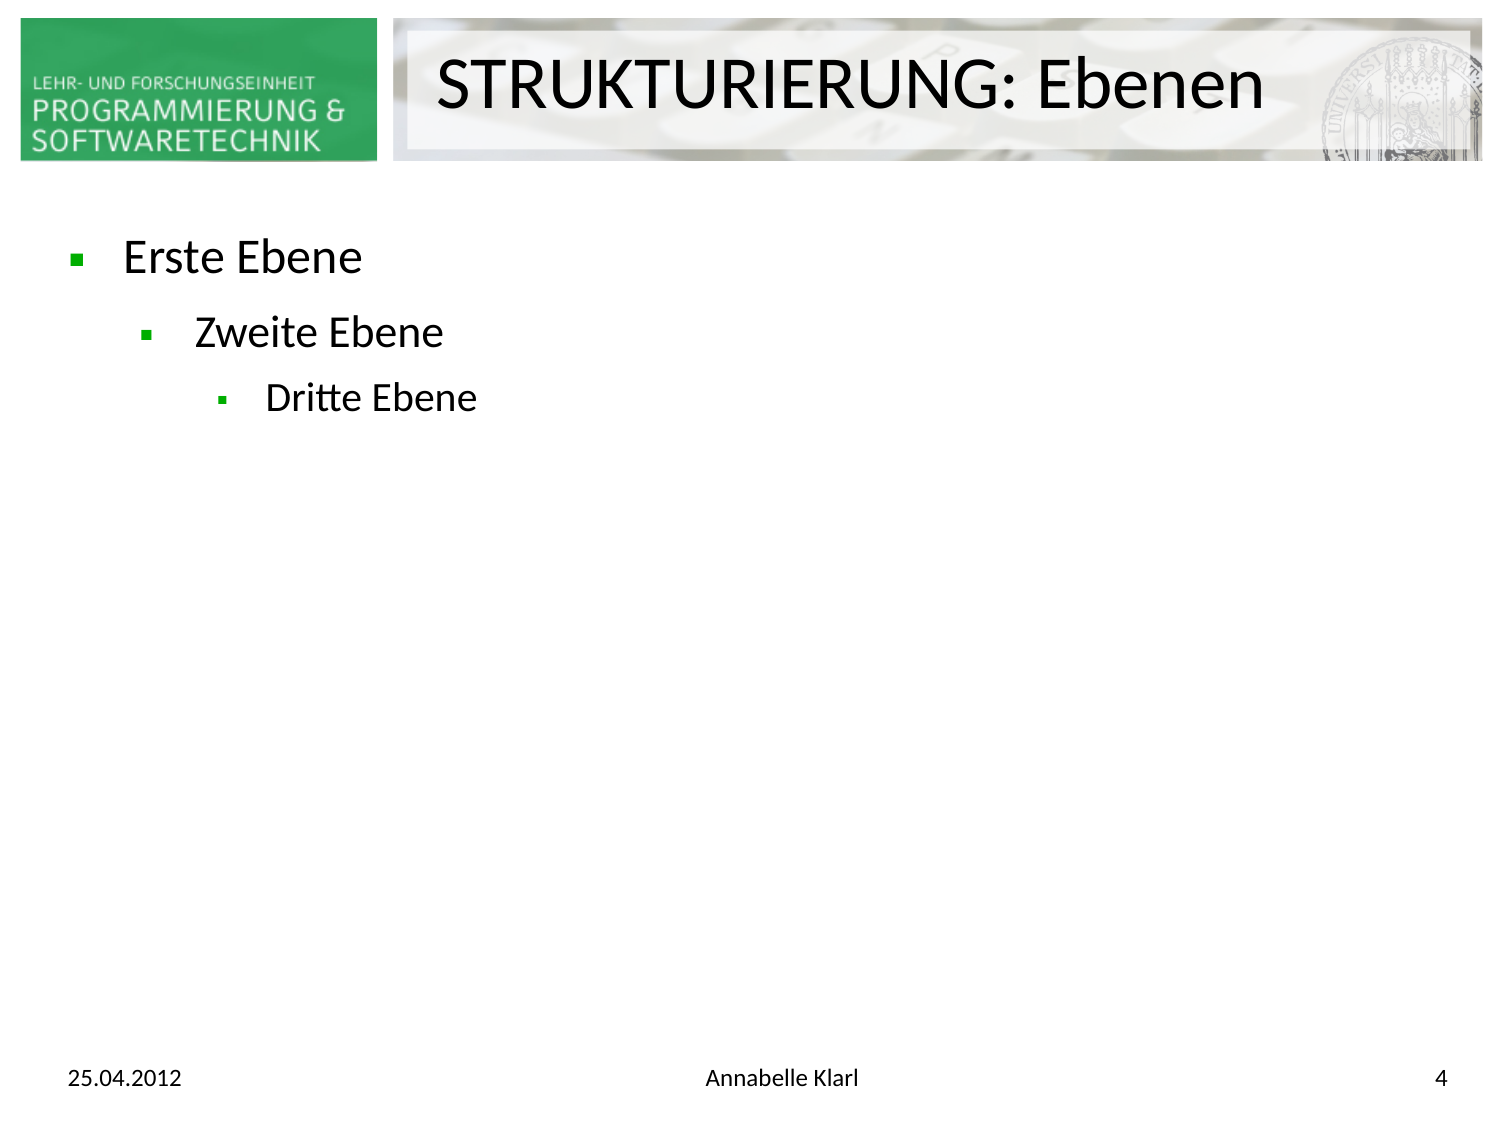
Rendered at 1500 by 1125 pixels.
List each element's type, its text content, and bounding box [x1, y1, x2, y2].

title STRUKTURIERUNG: Ebenen [407, 30, 1471, 150]
picture [20, 18, 240, 162]
list Erste Ebene Zweite Ebene Dritte Ebene [52, 236, 1447, 1006]
